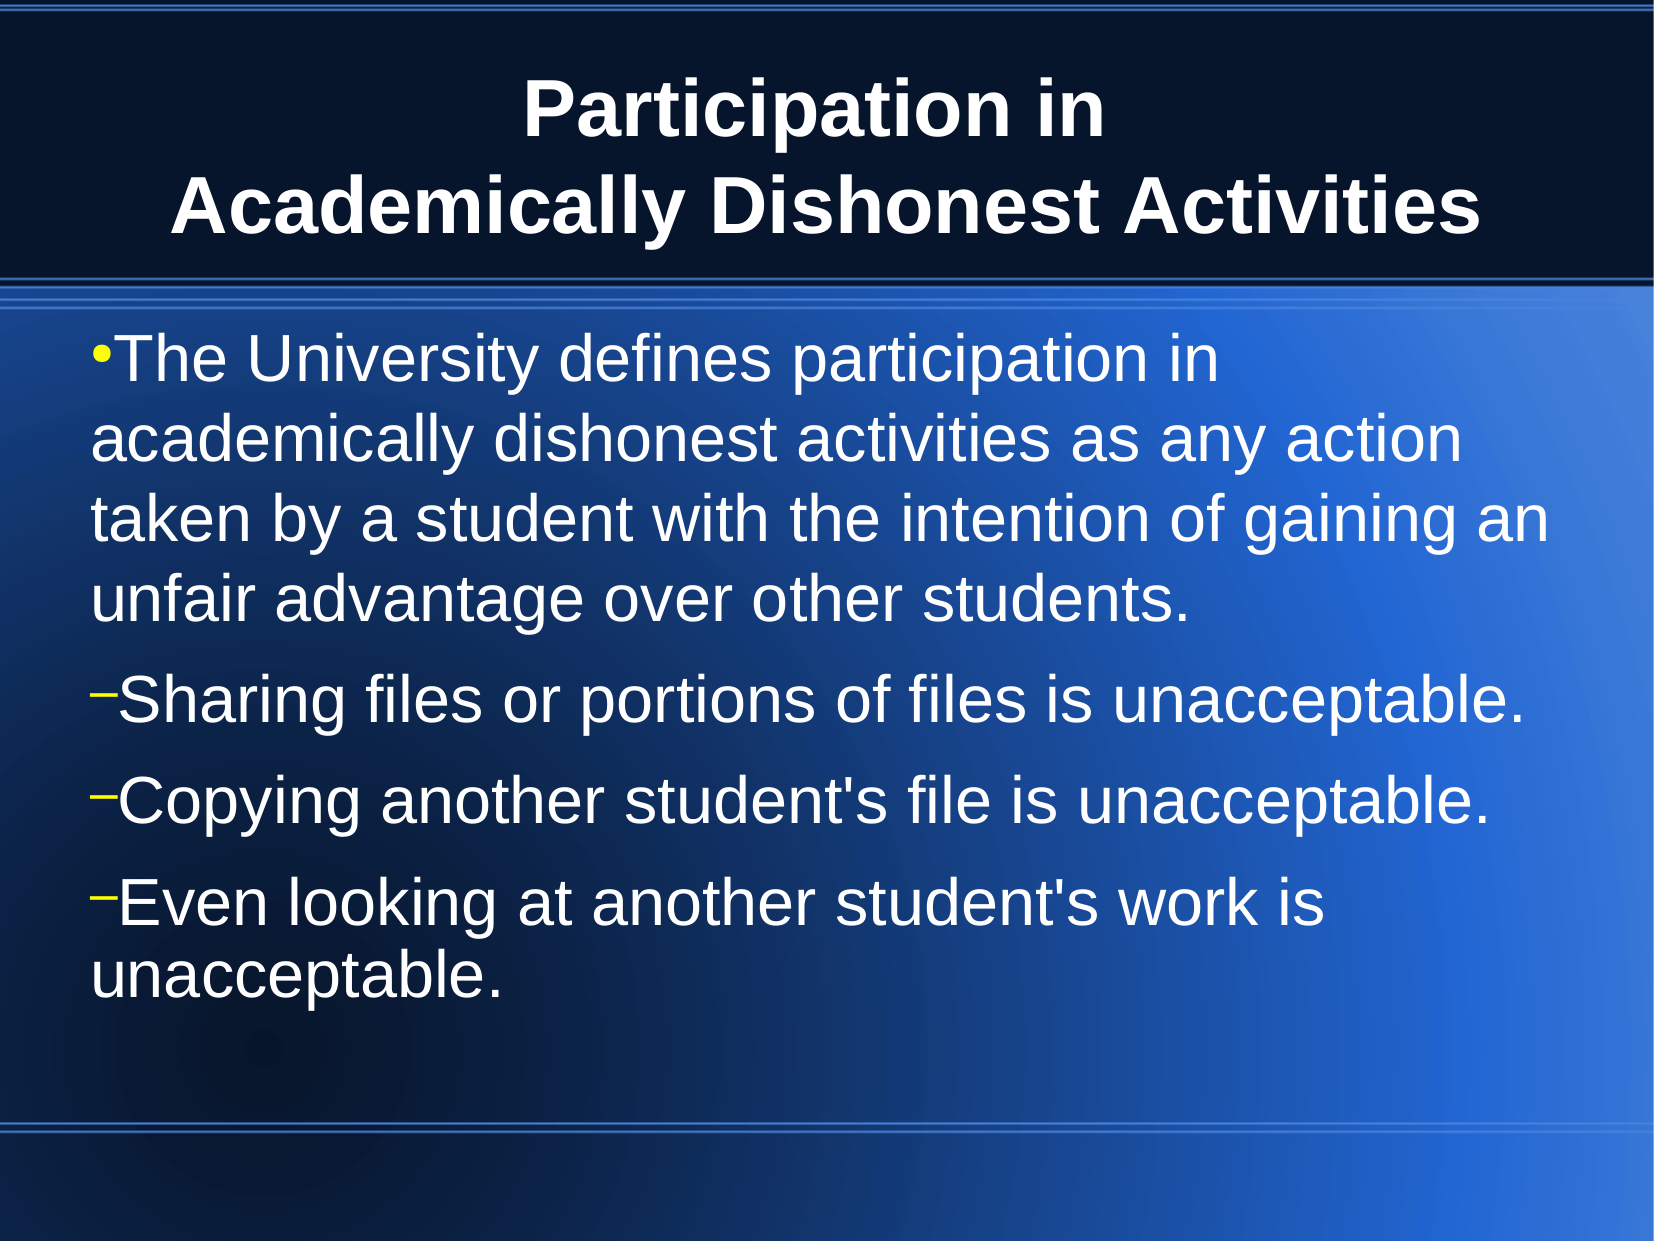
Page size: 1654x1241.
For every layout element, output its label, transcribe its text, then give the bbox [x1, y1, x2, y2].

list The University defines participation in academically dishonest activities as any action taken by a student with the intention of gaining an unfair advantage over other students. Sharing files or portions of files is unacceptable. Copying another student's file is unacceptable. Even looking at another student's work is unacceptable. [90, 315, 1576, 1020]
title Participation in Academically Dishonest Activities [82, 49, 1571, 257]
